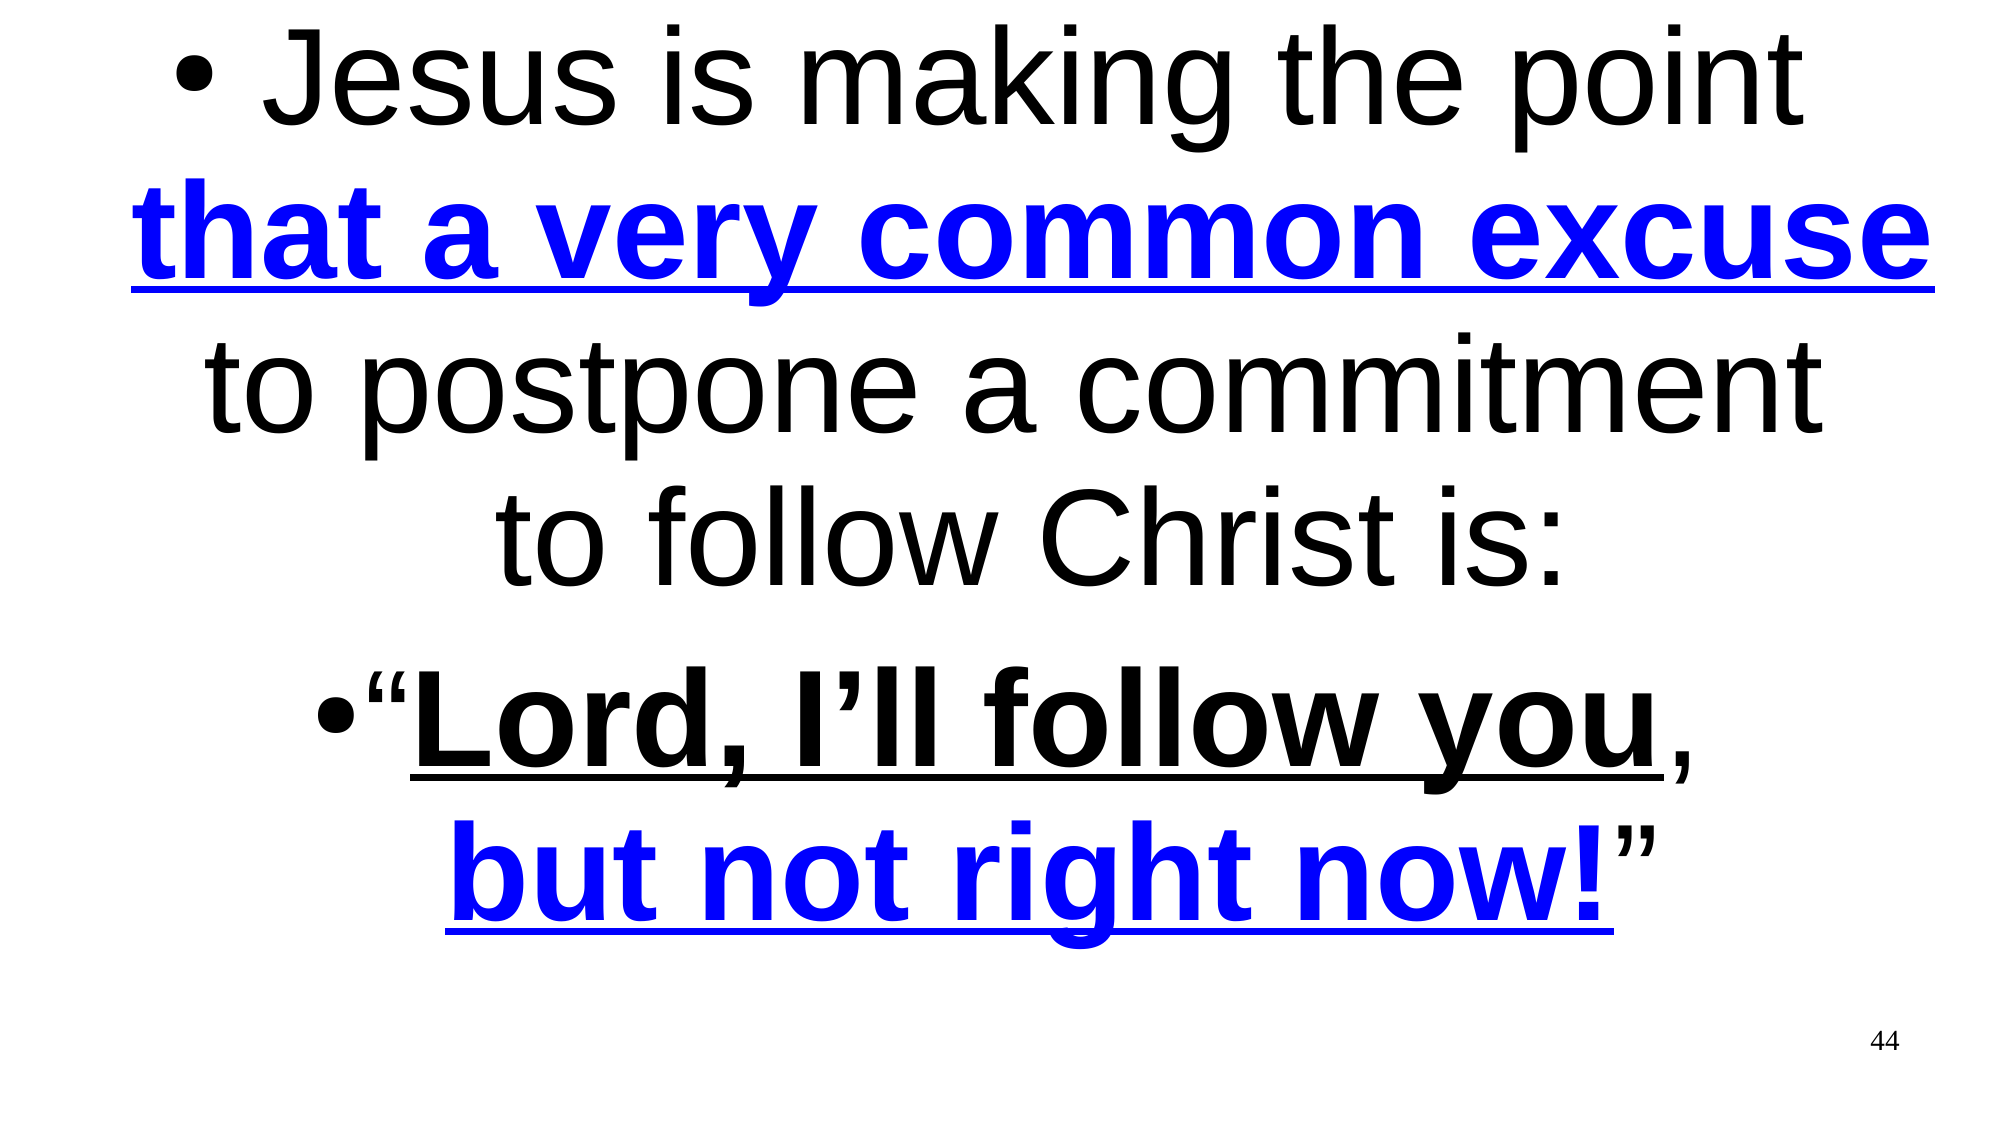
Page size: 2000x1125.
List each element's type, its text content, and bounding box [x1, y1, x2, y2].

list Jesus is making the point that a very common excuse to postpone a commitment to follow Christ is: “Lord, I’ll follow you, but not right now!” [0, 0, 1996, 1123]
